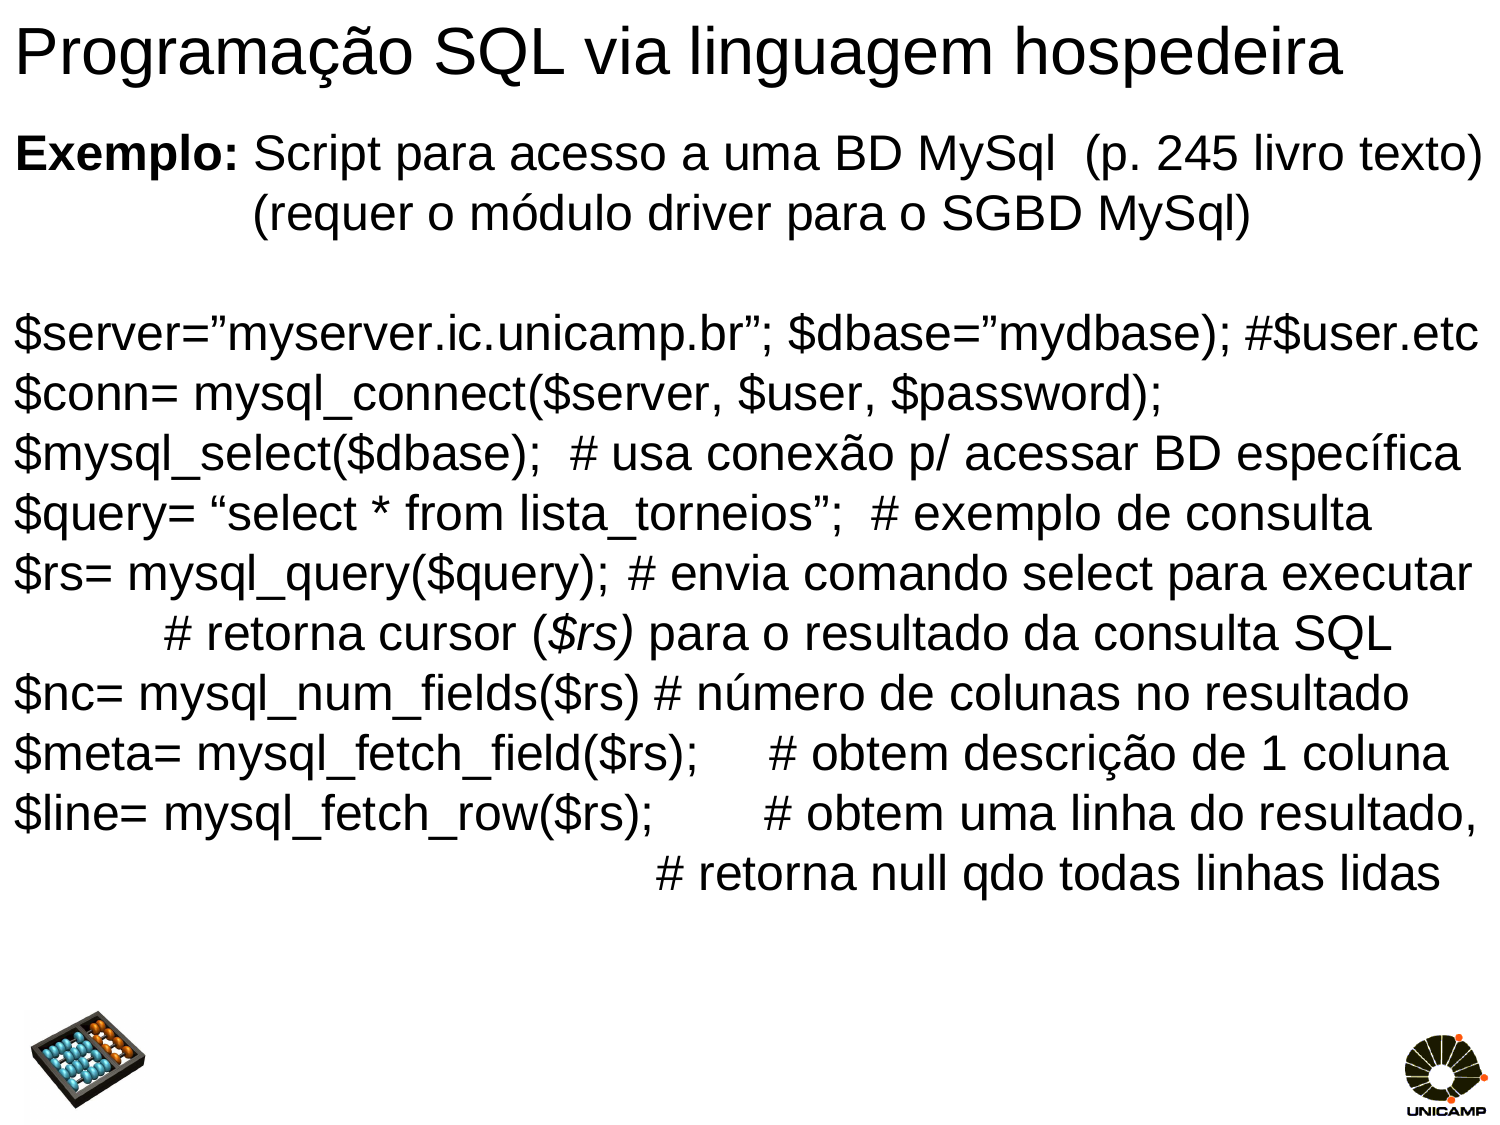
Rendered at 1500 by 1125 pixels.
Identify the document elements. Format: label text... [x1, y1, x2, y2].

text_box Programação SQL via linguagem hospedeira [0, 0, 1463, 95]
text_box Exemplo: Script para acesso a uma BD MySql (p. 245 livro texto) (requer o módulo driver para o SGBD MySql) $server=”myserver.ic.unicamp.br”; $dbase=”mydbase); #$user.etc $conn= mysql_connect($server, $user, $password); $mysql_select($dbase); # usa conexão p/ acessar BD específica $query= “select * from lista_torneios”; # exemplo de consulta $rs= mysql_query($query); # envia comando select para executar # retorna cursor ($rs) para o resultado da consulta SQL $nc= mysql_num_fields($rs) # número de colunas no resultado $meta= mysql_fetch_field($rs); # obtem descrição de 1 coluna $line= mysql_fetch_row($rs); # obtem uma linha do resultado, # retorna null qdo todas linhas lidas [0, 112, 1500, 1028]
